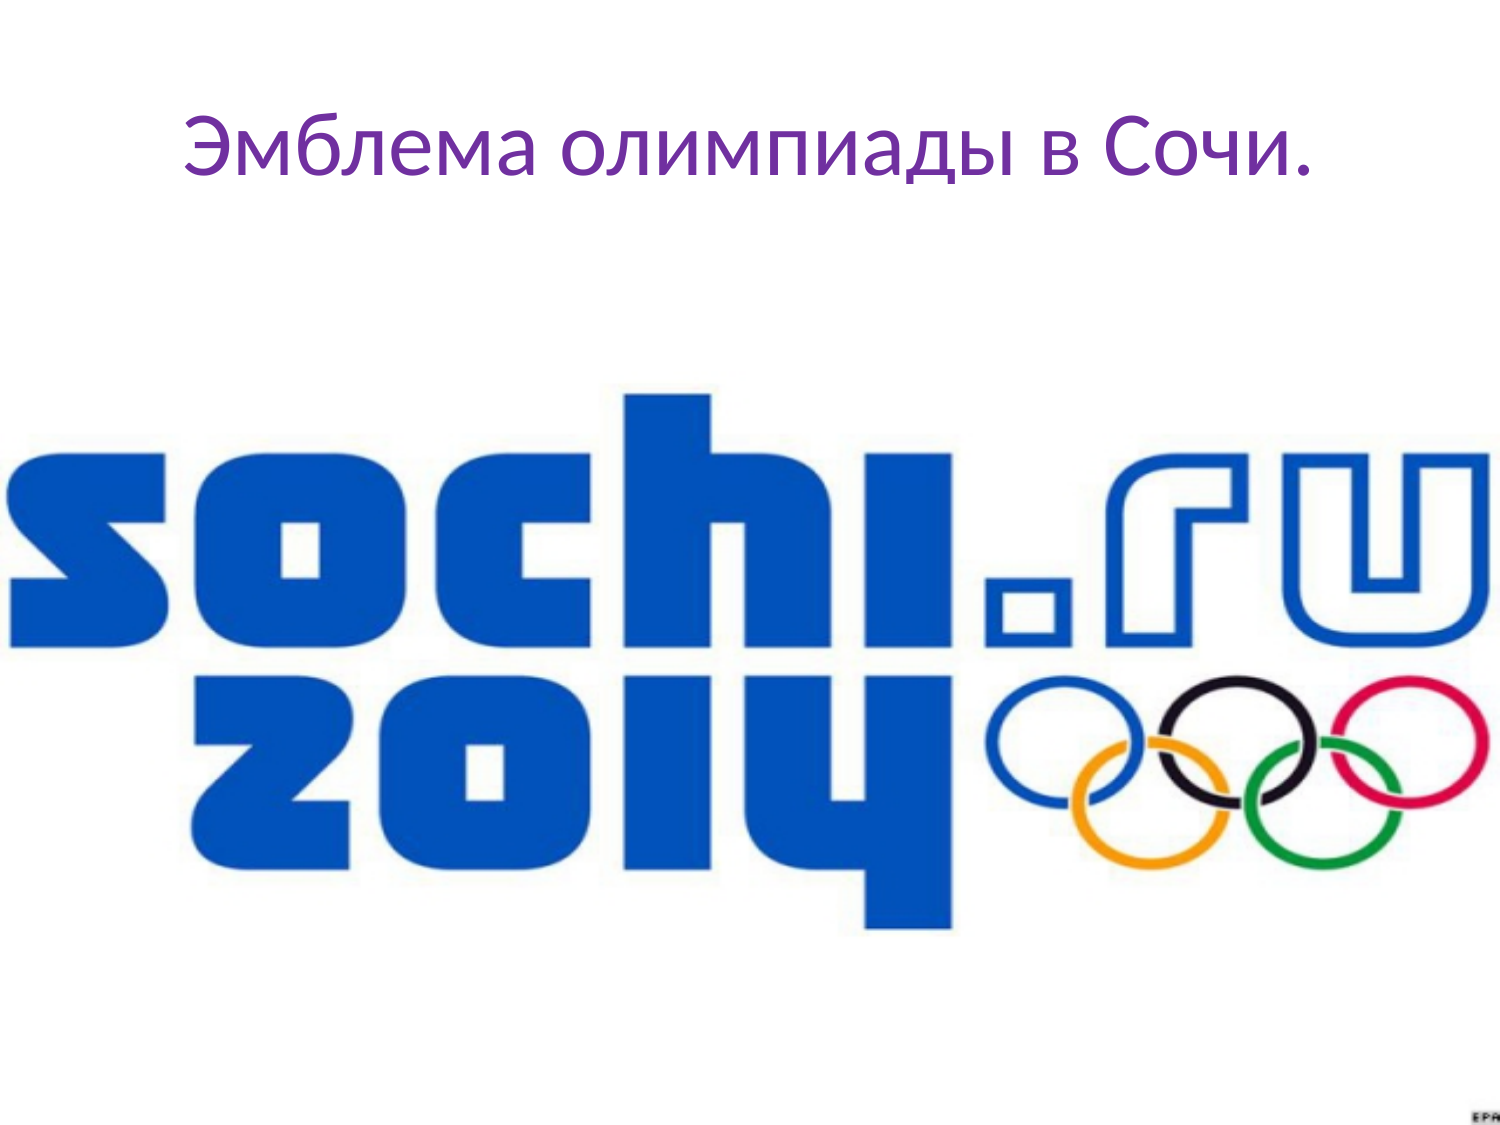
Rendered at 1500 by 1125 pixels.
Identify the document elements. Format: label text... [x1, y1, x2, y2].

picture [0, 184, 1500, 1125]
title Эмблема олимпиады в Сочи. [75, 45, 1425, 184]
